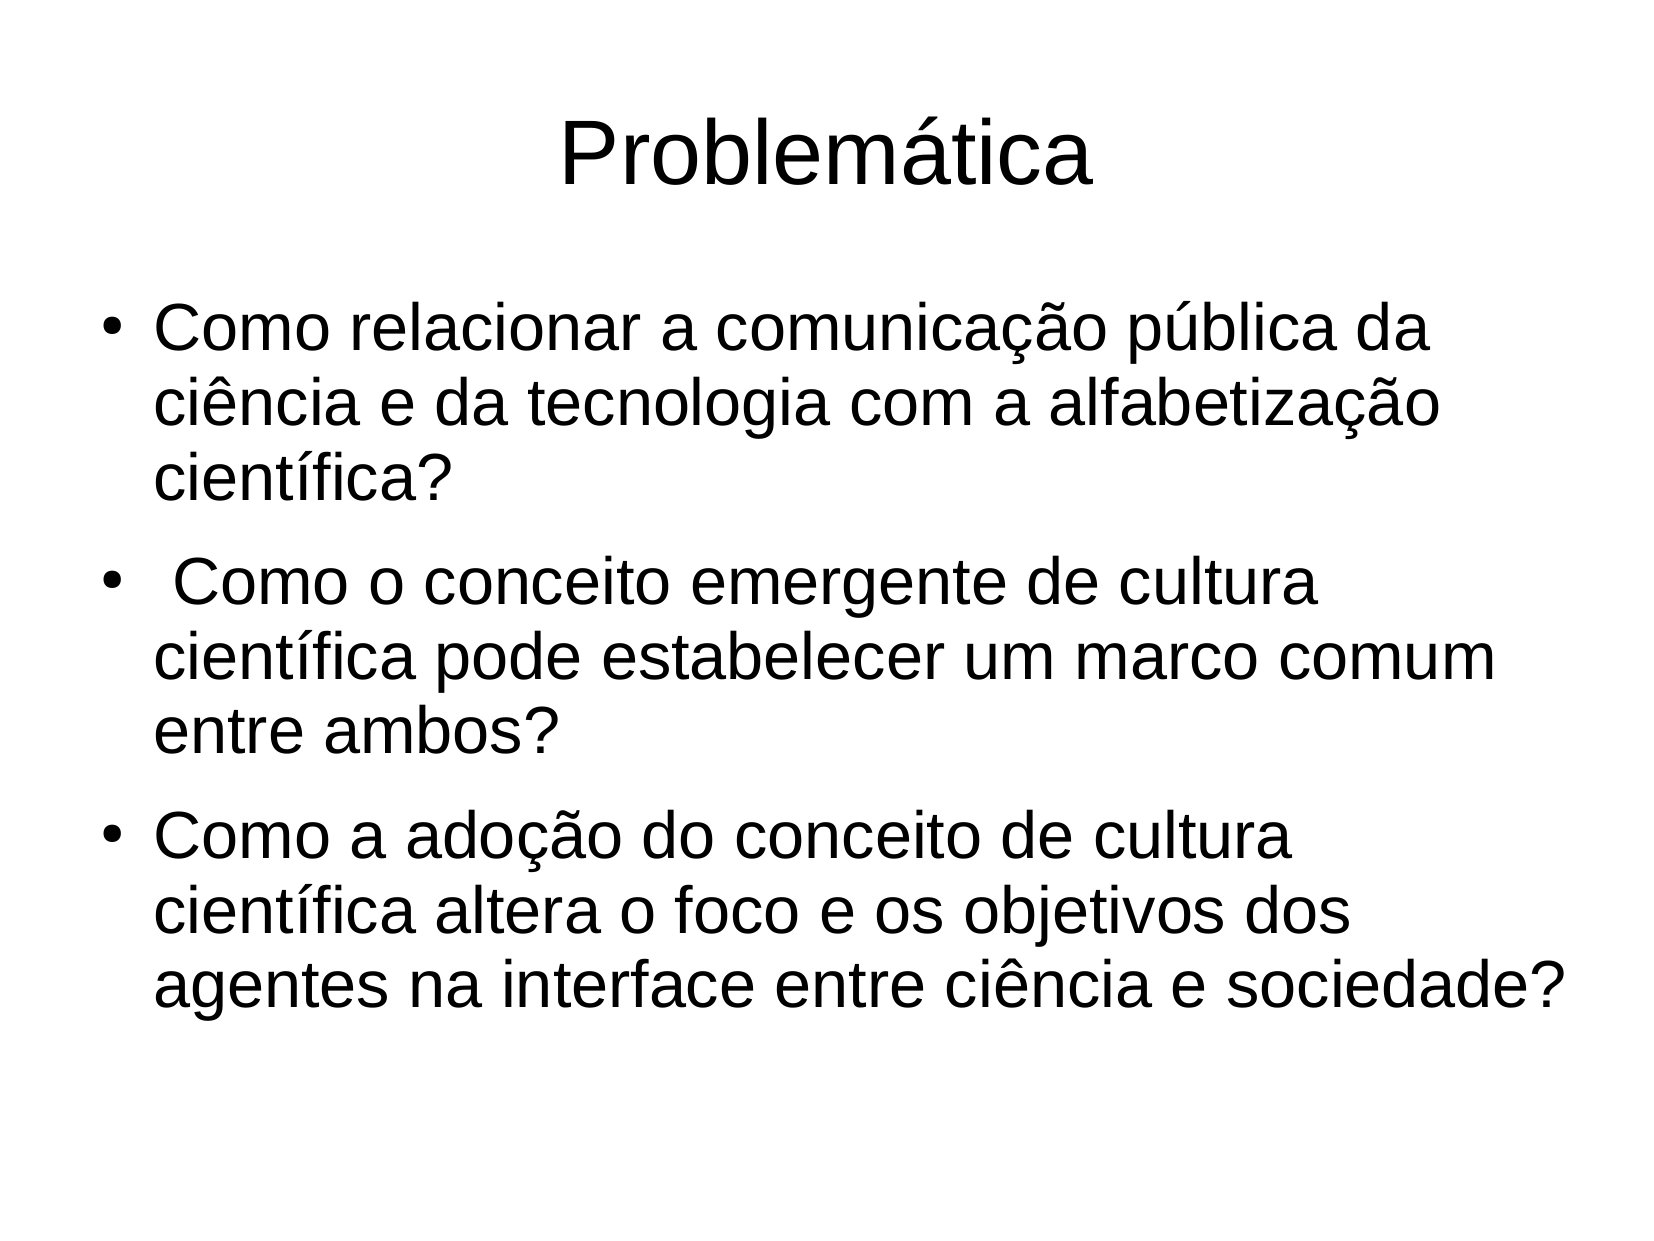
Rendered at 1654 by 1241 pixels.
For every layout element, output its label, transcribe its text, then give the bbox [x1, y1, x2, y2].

list Como relacionar a comunicação pública da ciência e da tecnologia com a alfabetização científica? Como o conceito emergente de cultura científica pode estabelecer um marco comum entre ambos? Como a adoção do conceito de cultura científica altera o foco e os objetivos dos agentes na interface entre ciência e sociedade? [82, 290, 1571, 1109]
title Problemática [82, 49, 1571, 257]
